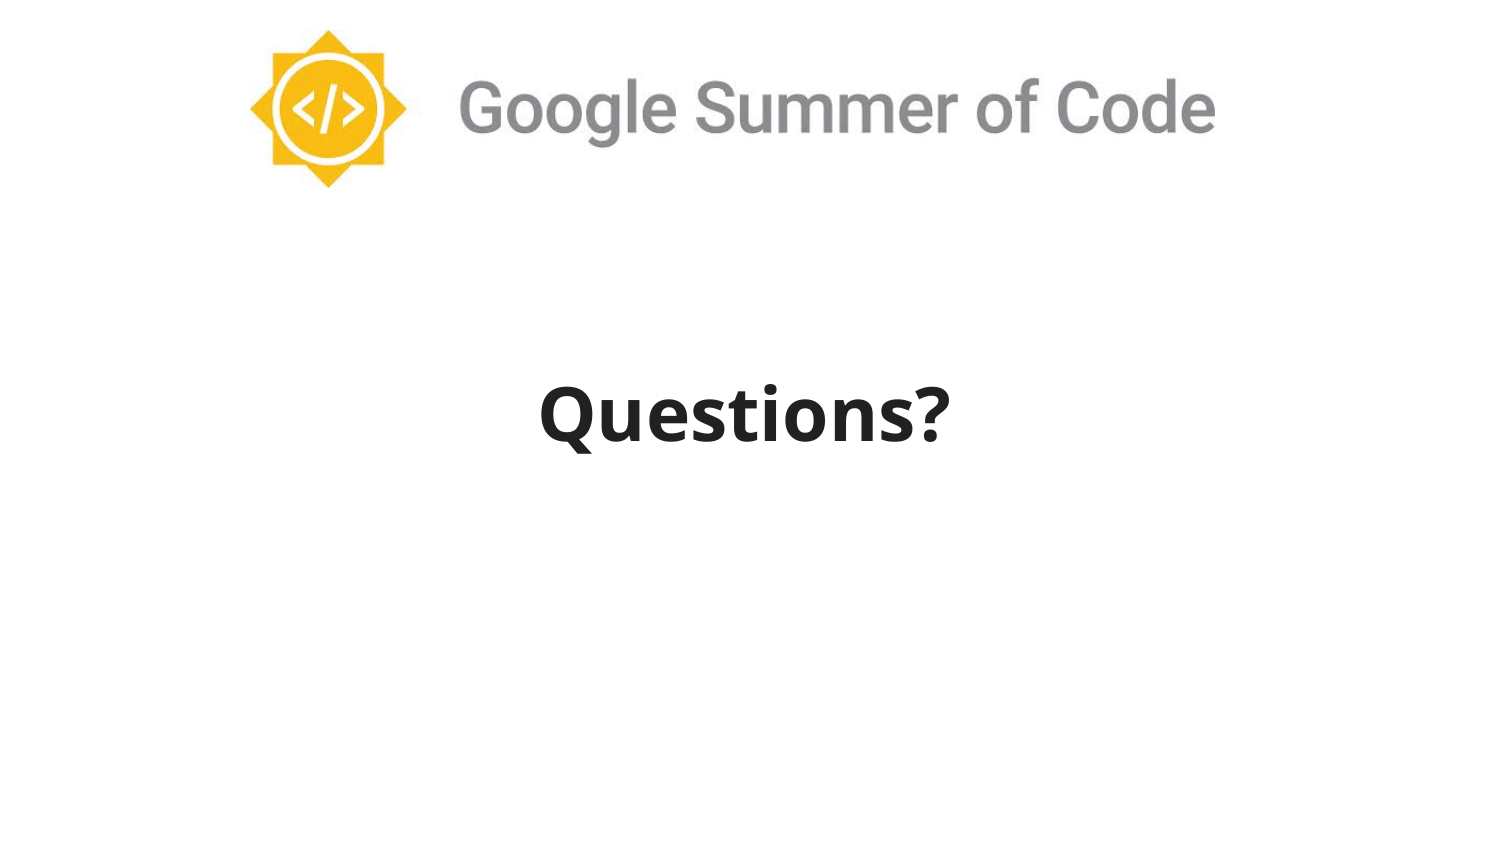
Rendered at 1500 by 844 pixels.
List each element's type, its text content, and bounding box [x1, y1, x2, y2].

picture [250, 30, 1232, 187]
list Questions? [8, 187, 1481, 748]
